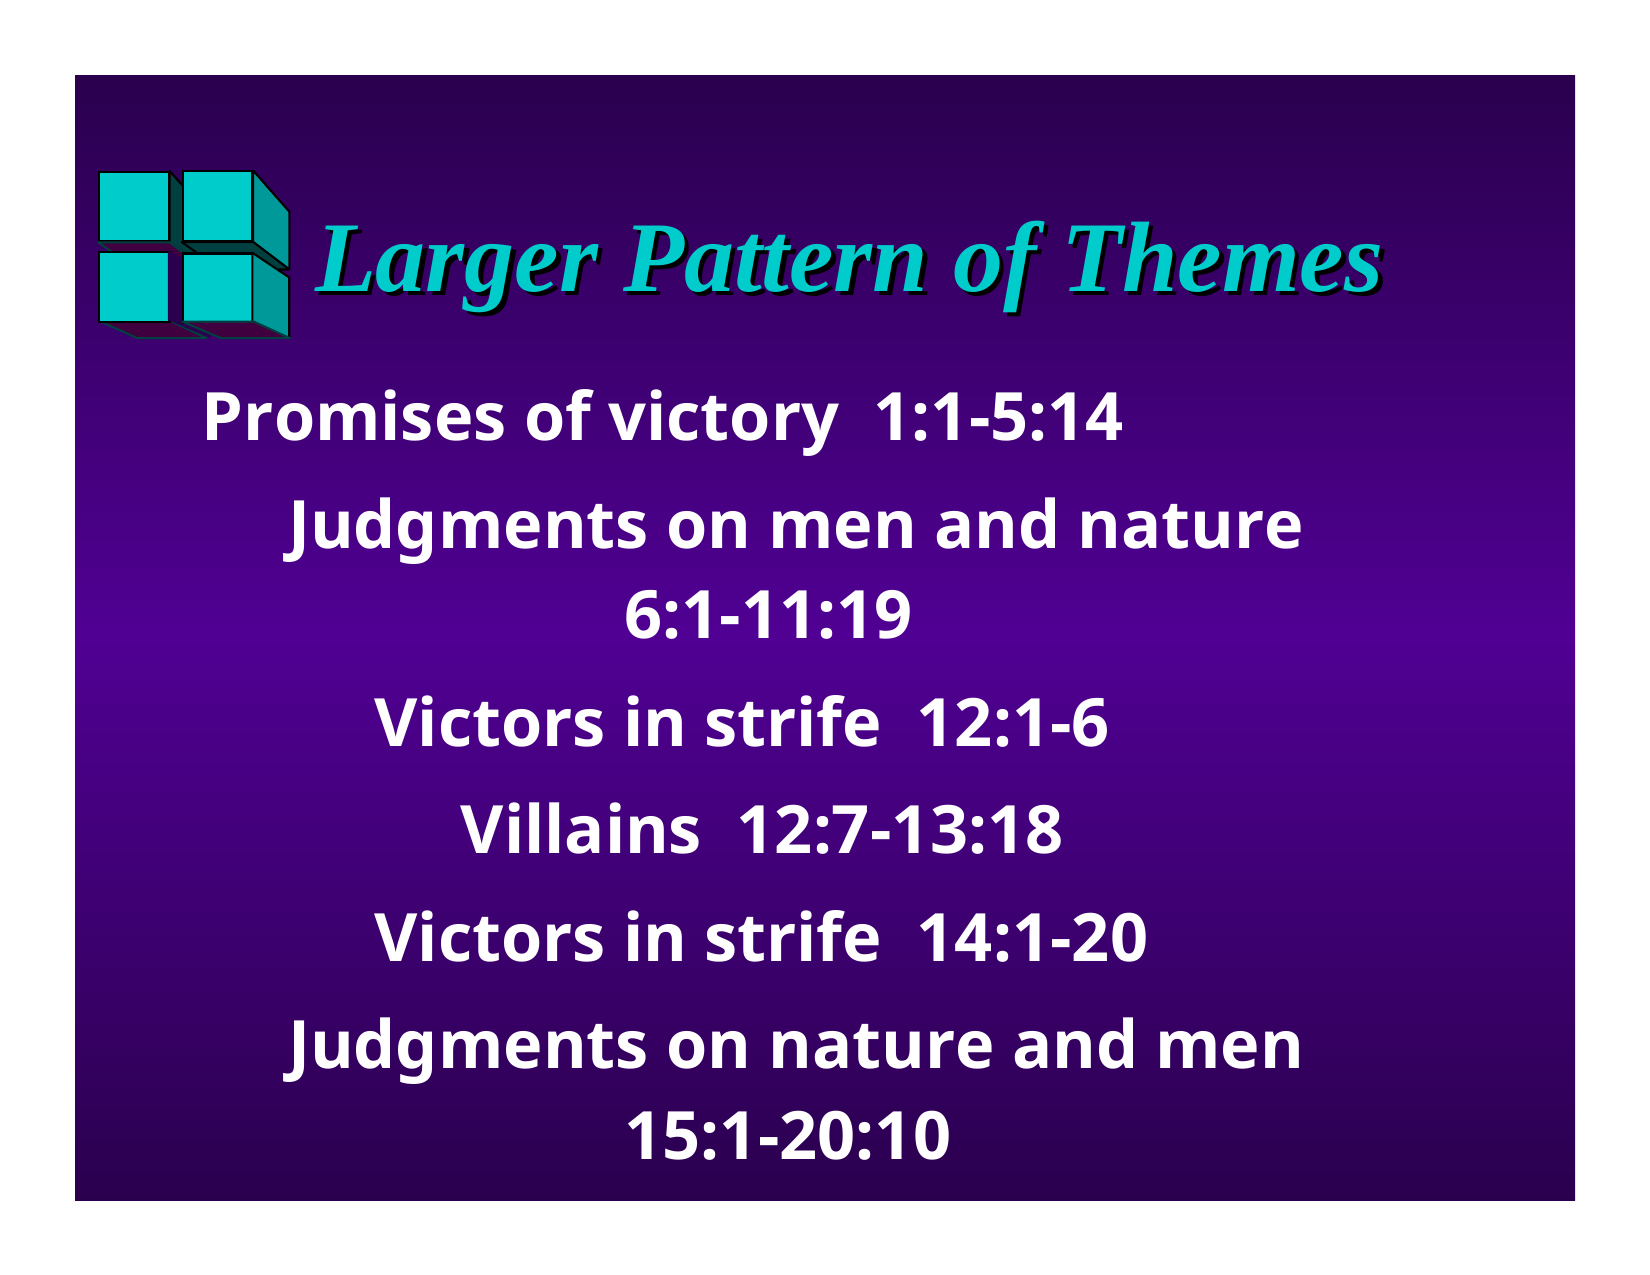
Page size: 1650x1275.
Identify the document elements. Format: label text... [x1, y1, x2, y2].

list Promises of victory 1:1-5:14 Judgments on men and nature 6:1-11:19 Victors in strife 12:1-6 Villains 12:7-13:18 Victors in strife 14:1-20 Judgments on nature and men 15:1-20:10 Enjoying the victory 20:11-22:21 [187, 362, 1463, 1175]
title Larger Pattern of Themes [299, 120, 1463, 362]
